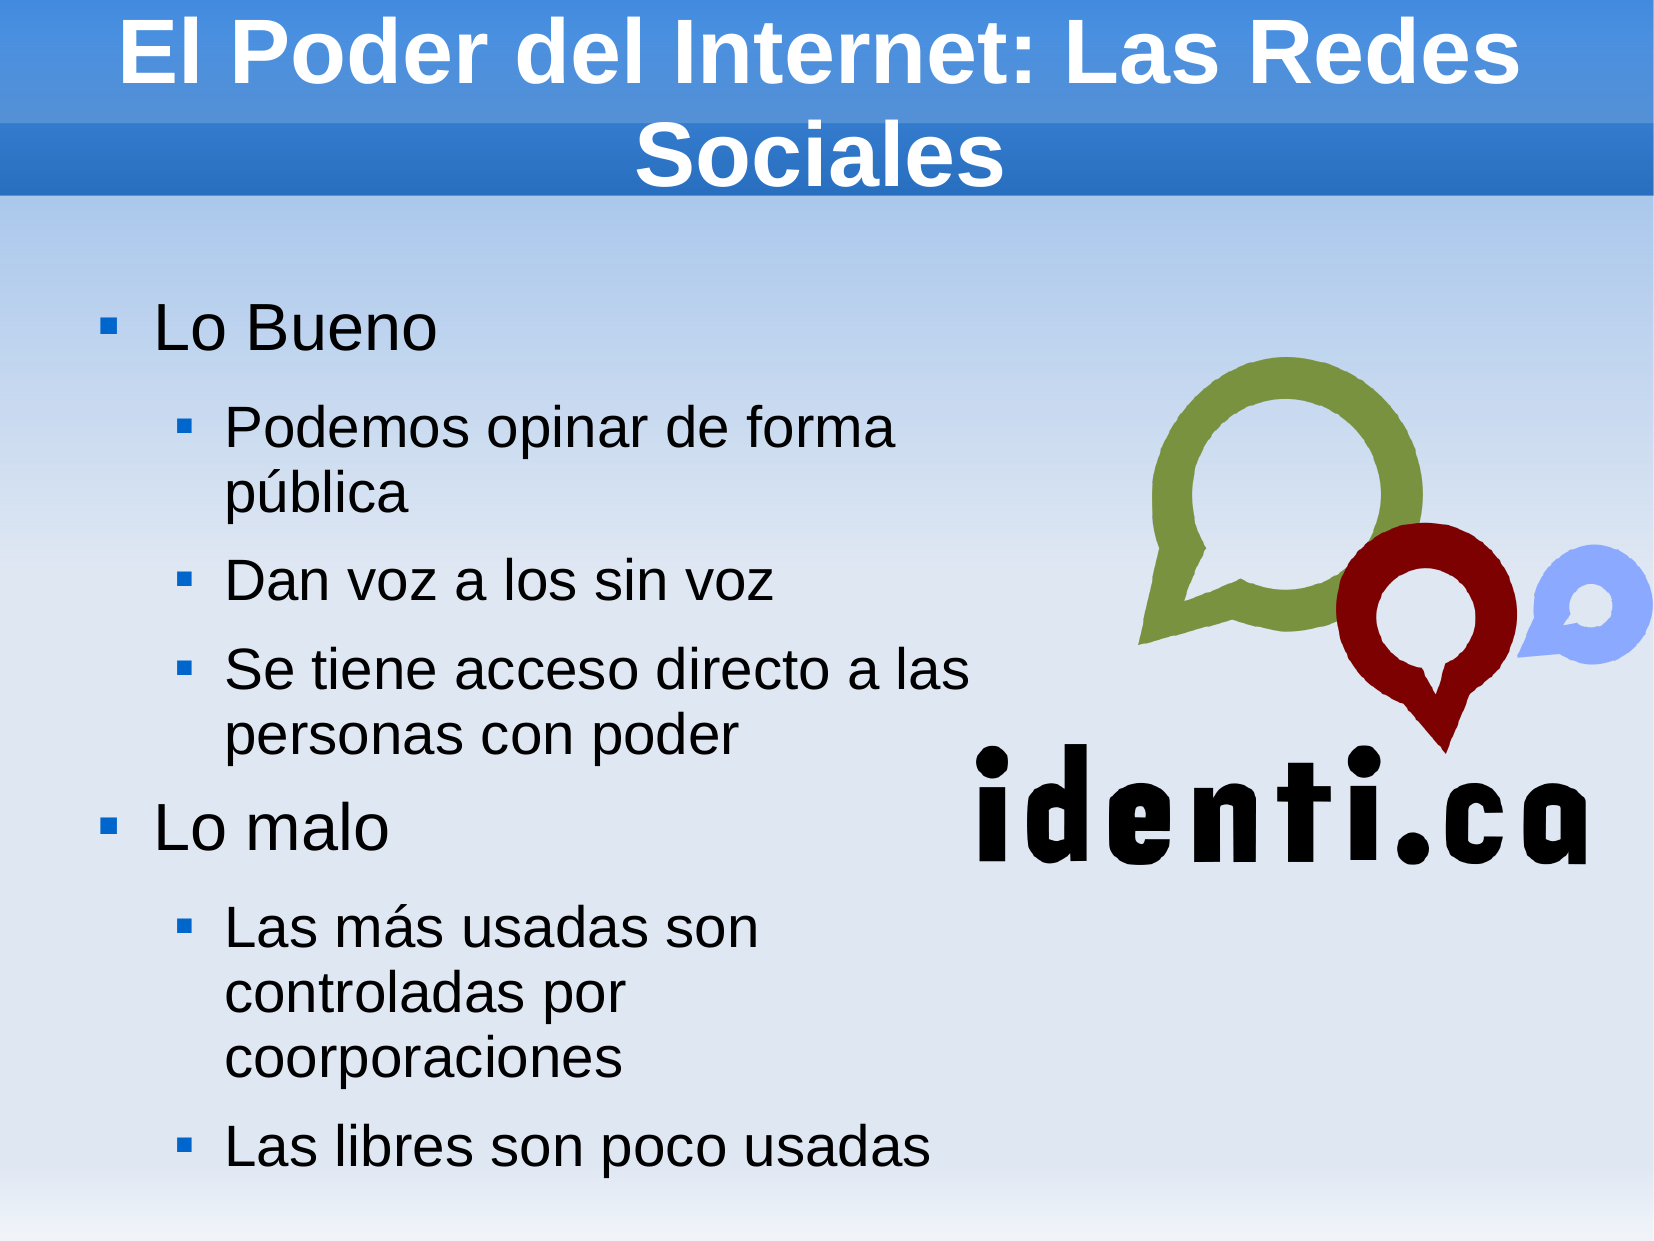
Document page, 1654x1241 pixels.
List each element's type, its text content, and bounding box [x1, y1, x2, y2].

title El Poder del Internet: Las Redes Sociales [76, 1, 1565, 207]
picture [0, 0, 1654, 1241]
list Lo Bueno Podemos opinar de forma pública Dan voz a los sin voz Se tiene acceso directo a las personas con poder Lo malo Las más usadas son controladas por coorporaciones Las libres son poco usadas [82, 290, 1034, 1179]
